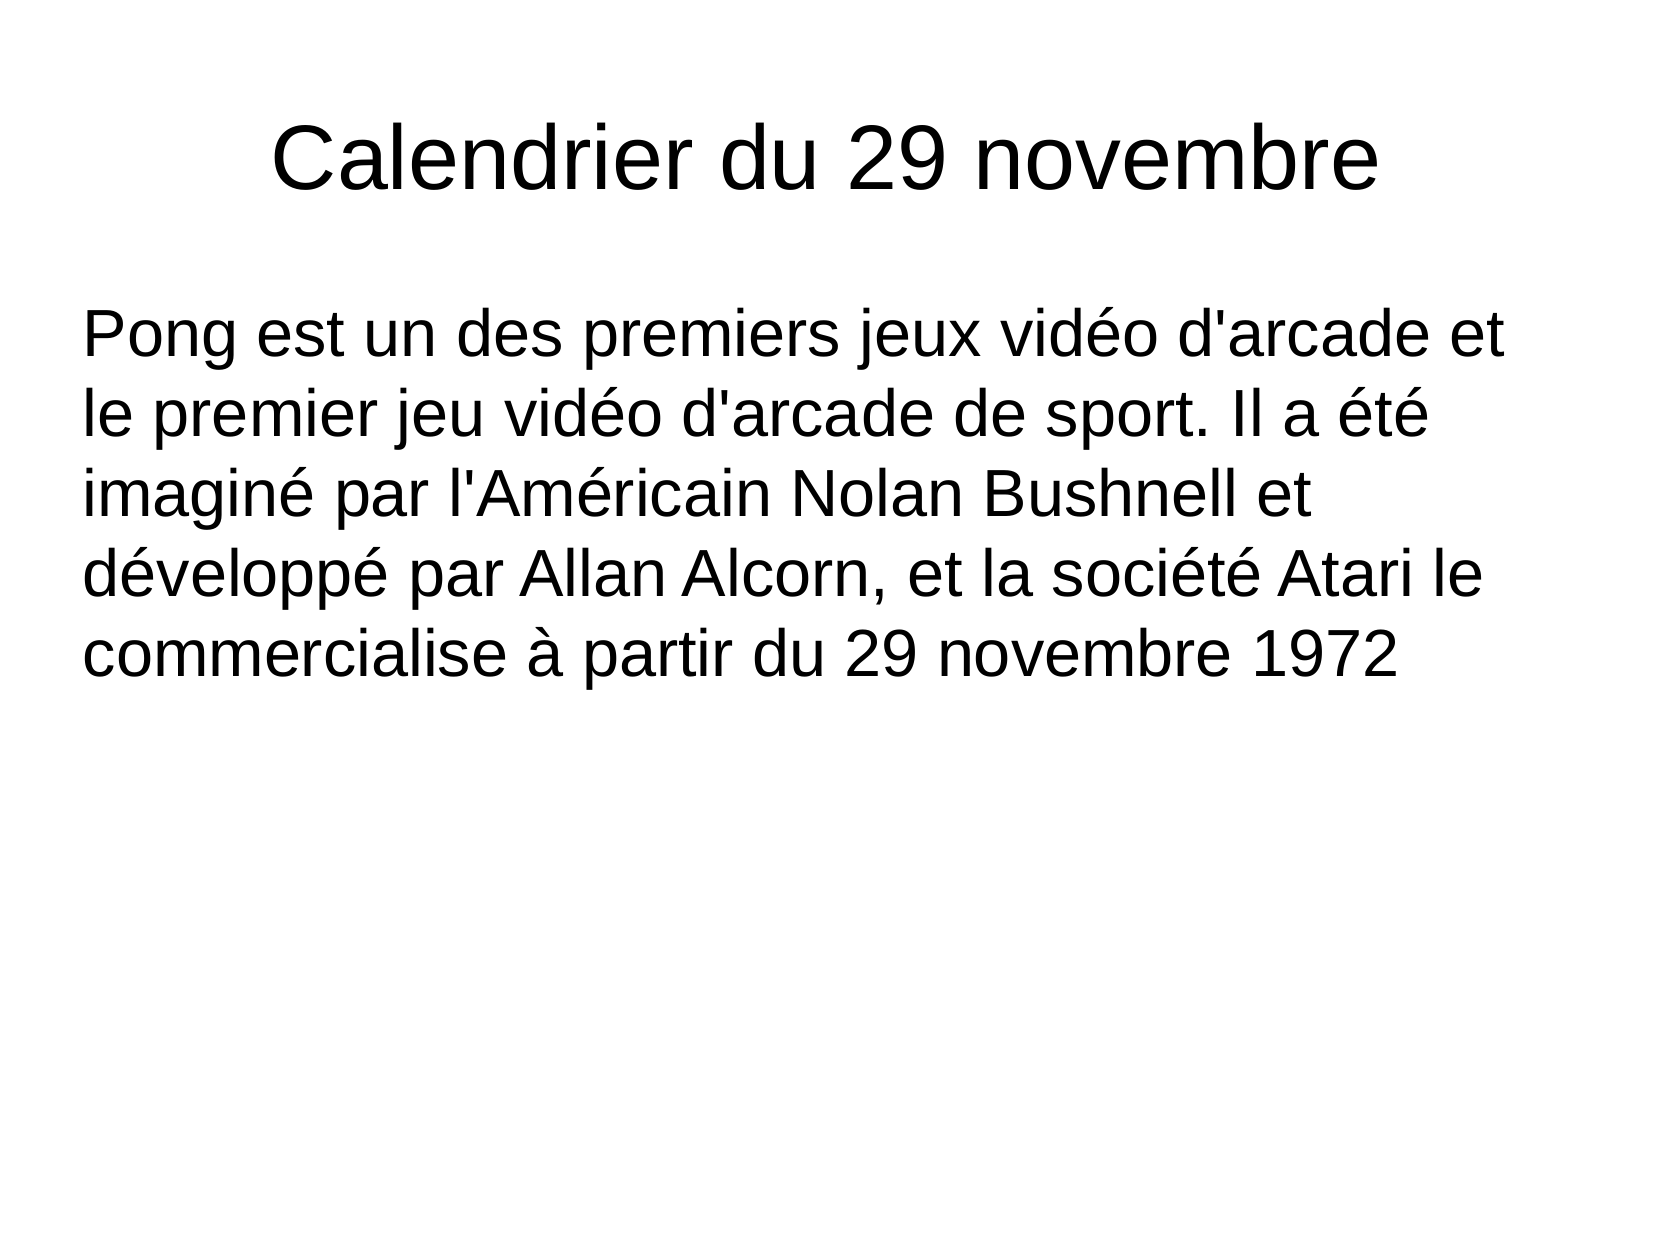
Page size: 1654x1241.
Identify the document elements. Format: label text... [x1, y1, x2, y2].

title Calendrier du 29 novembre [82, 49, 1571, 257]
list Pong est un des premiers jeux vidéo d'arcade et le premier jeu vidéo d'arcade de sport. Il a été imaginé par l'Américain Nolan Bushnell et développé par Allan Alcorn, et la société Atari le commercialise à partir du 29 novembre 1972 [82, 290, 1571, 1109]
